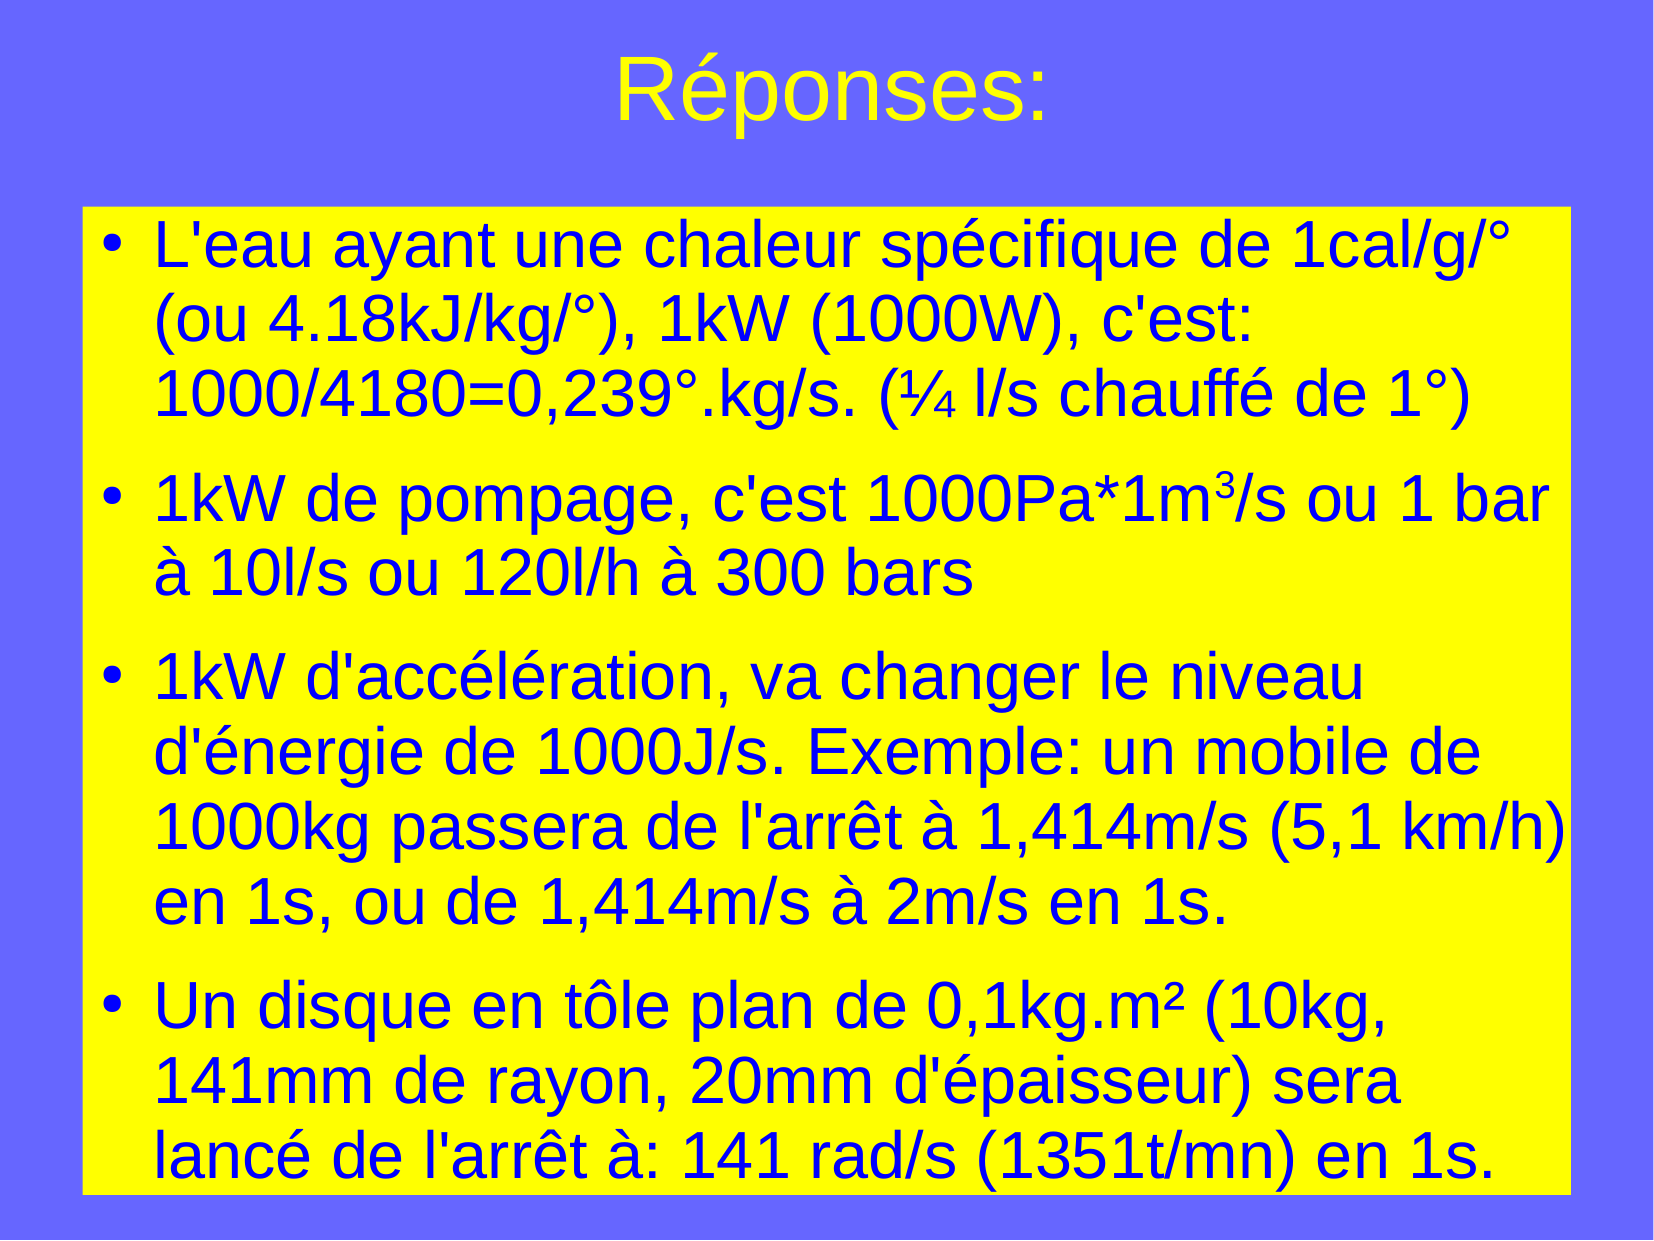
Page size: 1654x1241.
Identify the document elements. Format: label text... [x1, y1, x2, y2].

title Réponses: [88, 29, 1577, 148]
list L'eau ayant une chaleur spécifique de 1cal/g/° (ou 4.18kJ/kg/°), 1kW (1000W), c'est: 1000/4180=0,239°.kg/s. (¼ l/s chauffé de 1°) 1kW de pompage, c'est 1000Pa*1m3/s ou 1 bar à 10l/s ou 120l/h à 300 bars 1kW d'accélération, va changer le niveau d'énergie de 1000J/s. Exemple: un mobile de 1000kg passera de l'arrêt à 1,414m/s (5,1 km/h) en 1s, ou de 1,414m/s à 2m/s en 1s. Un disque en tôle plan de 0,1kg.m² (10kg, 141mm de rayon, 20mm d'épaisseur) sera lancé de l'arrêt à: 141 rad/s (1351t/mn) en 1s. [82, 206, 1571, 1195]
